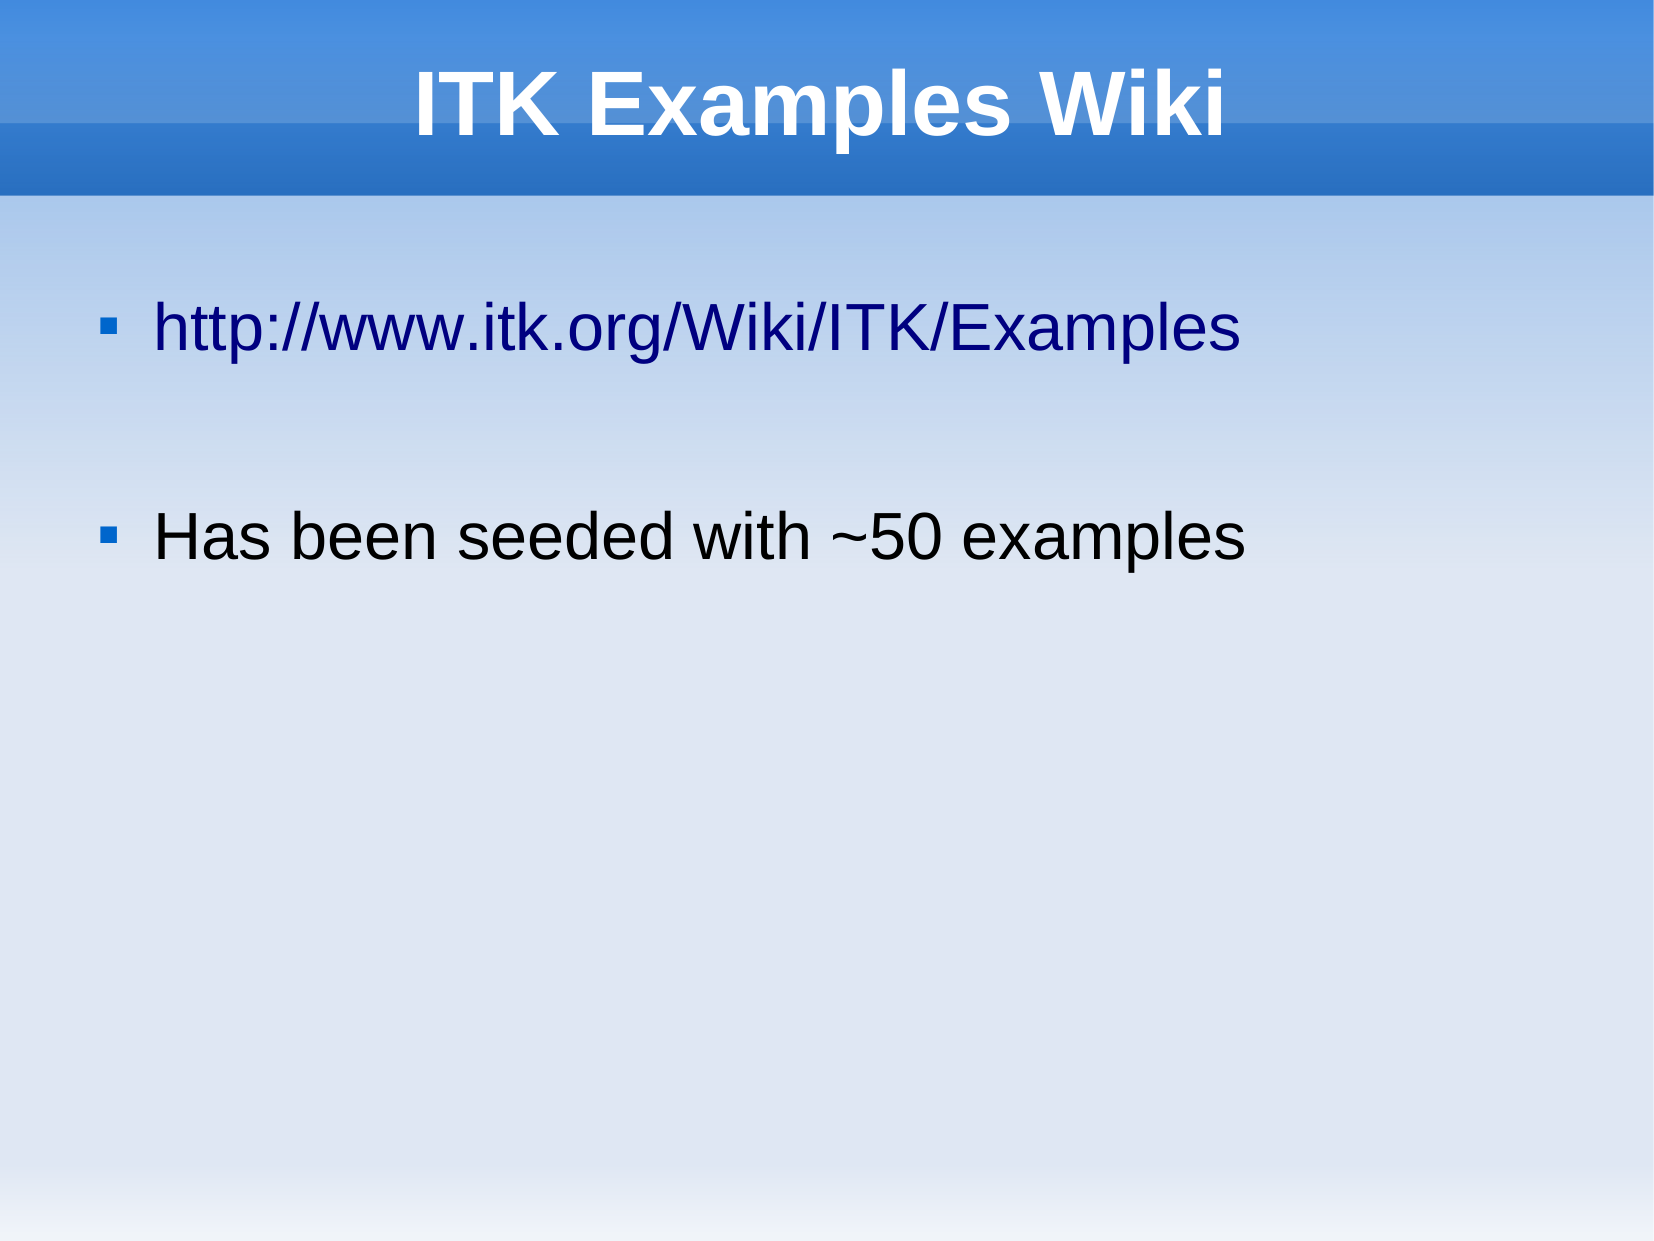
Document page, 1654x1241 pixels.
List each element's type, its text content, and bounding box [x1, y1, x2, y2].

picture [0, 0, 1654, 1241]
title ITK Examples Wiki [76, 7, 1565, 200]
list http://www.itk.org/Wiki/ITK/Examples Has been seeded with ~50 examples [82, 290, 1571, 1094]
